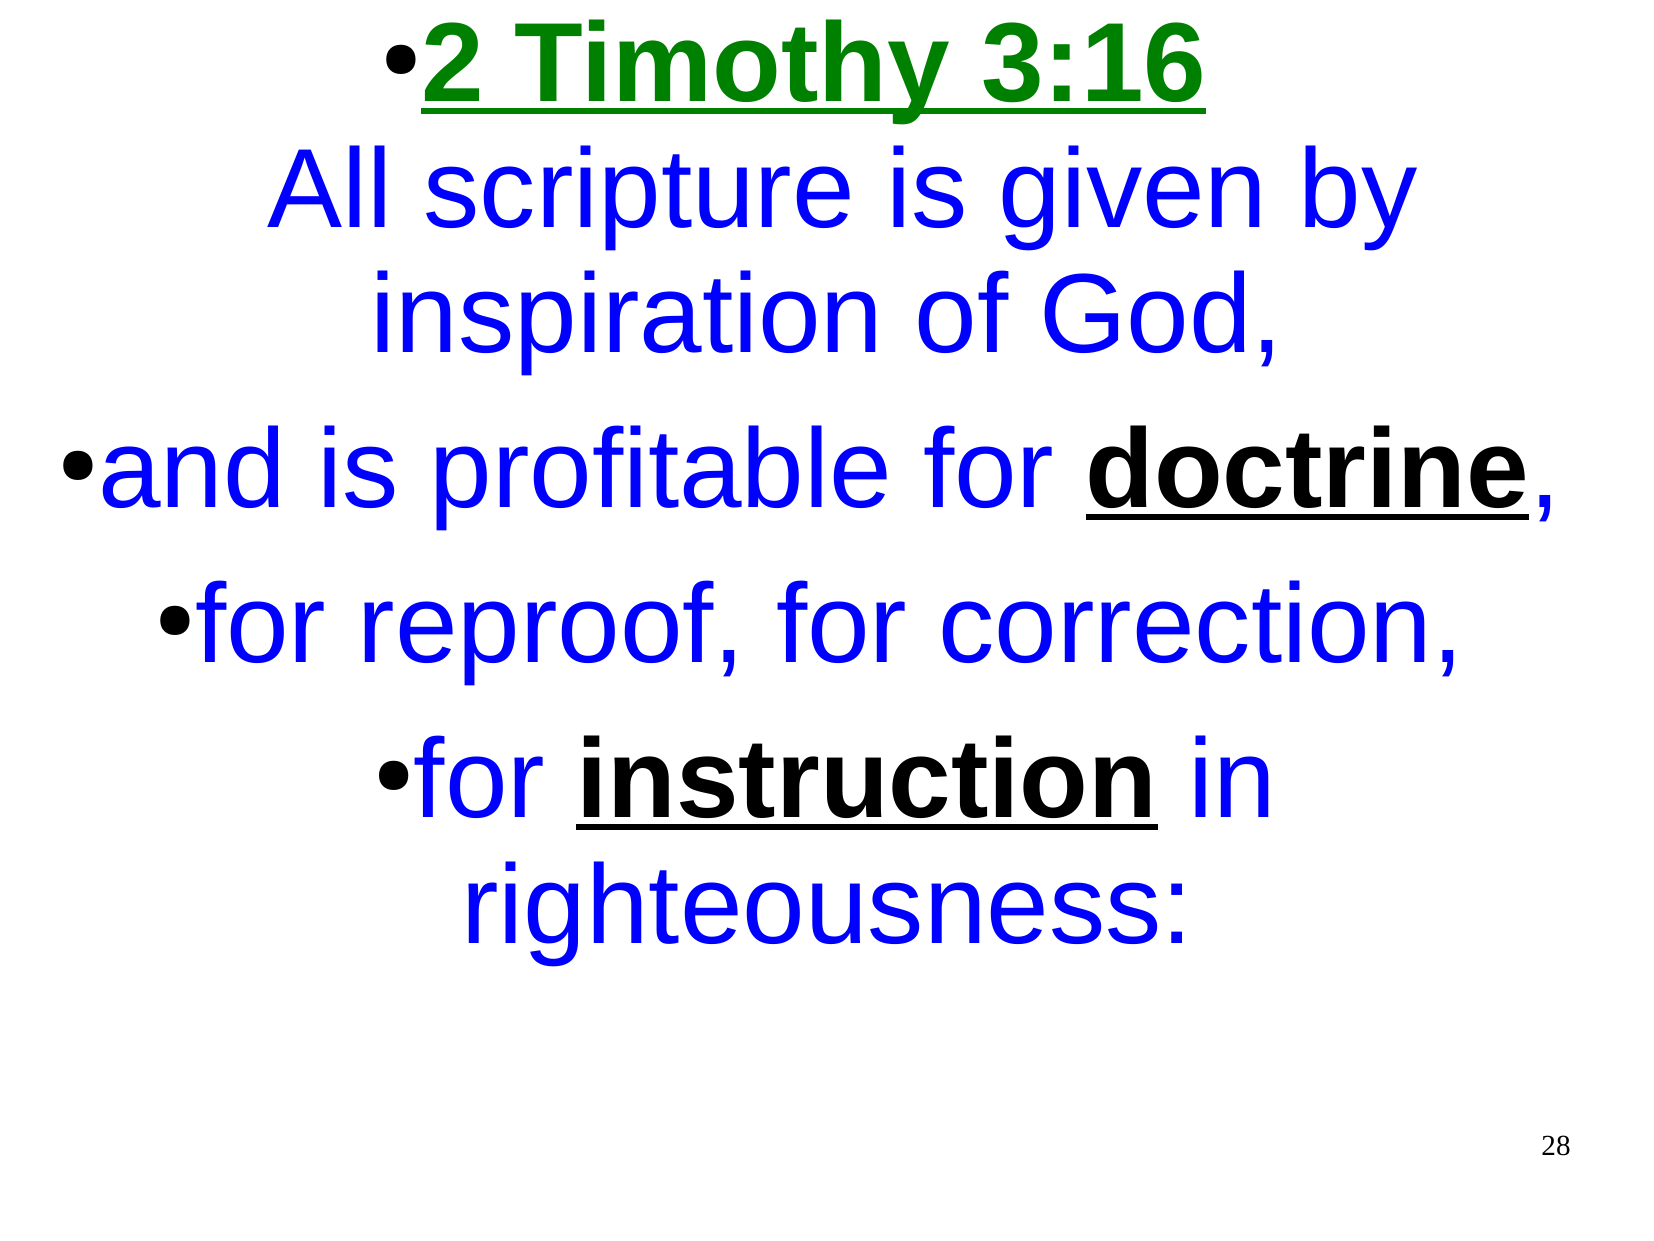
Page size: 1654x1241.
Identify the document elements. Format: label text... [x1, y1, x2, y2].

list 2 Timothy 3:16 All scripture is given by inspiration of God, and is profitable for doctrine, for reproof, for correction, for instruction in righteousness: [0, 0, 1651, 1238]
